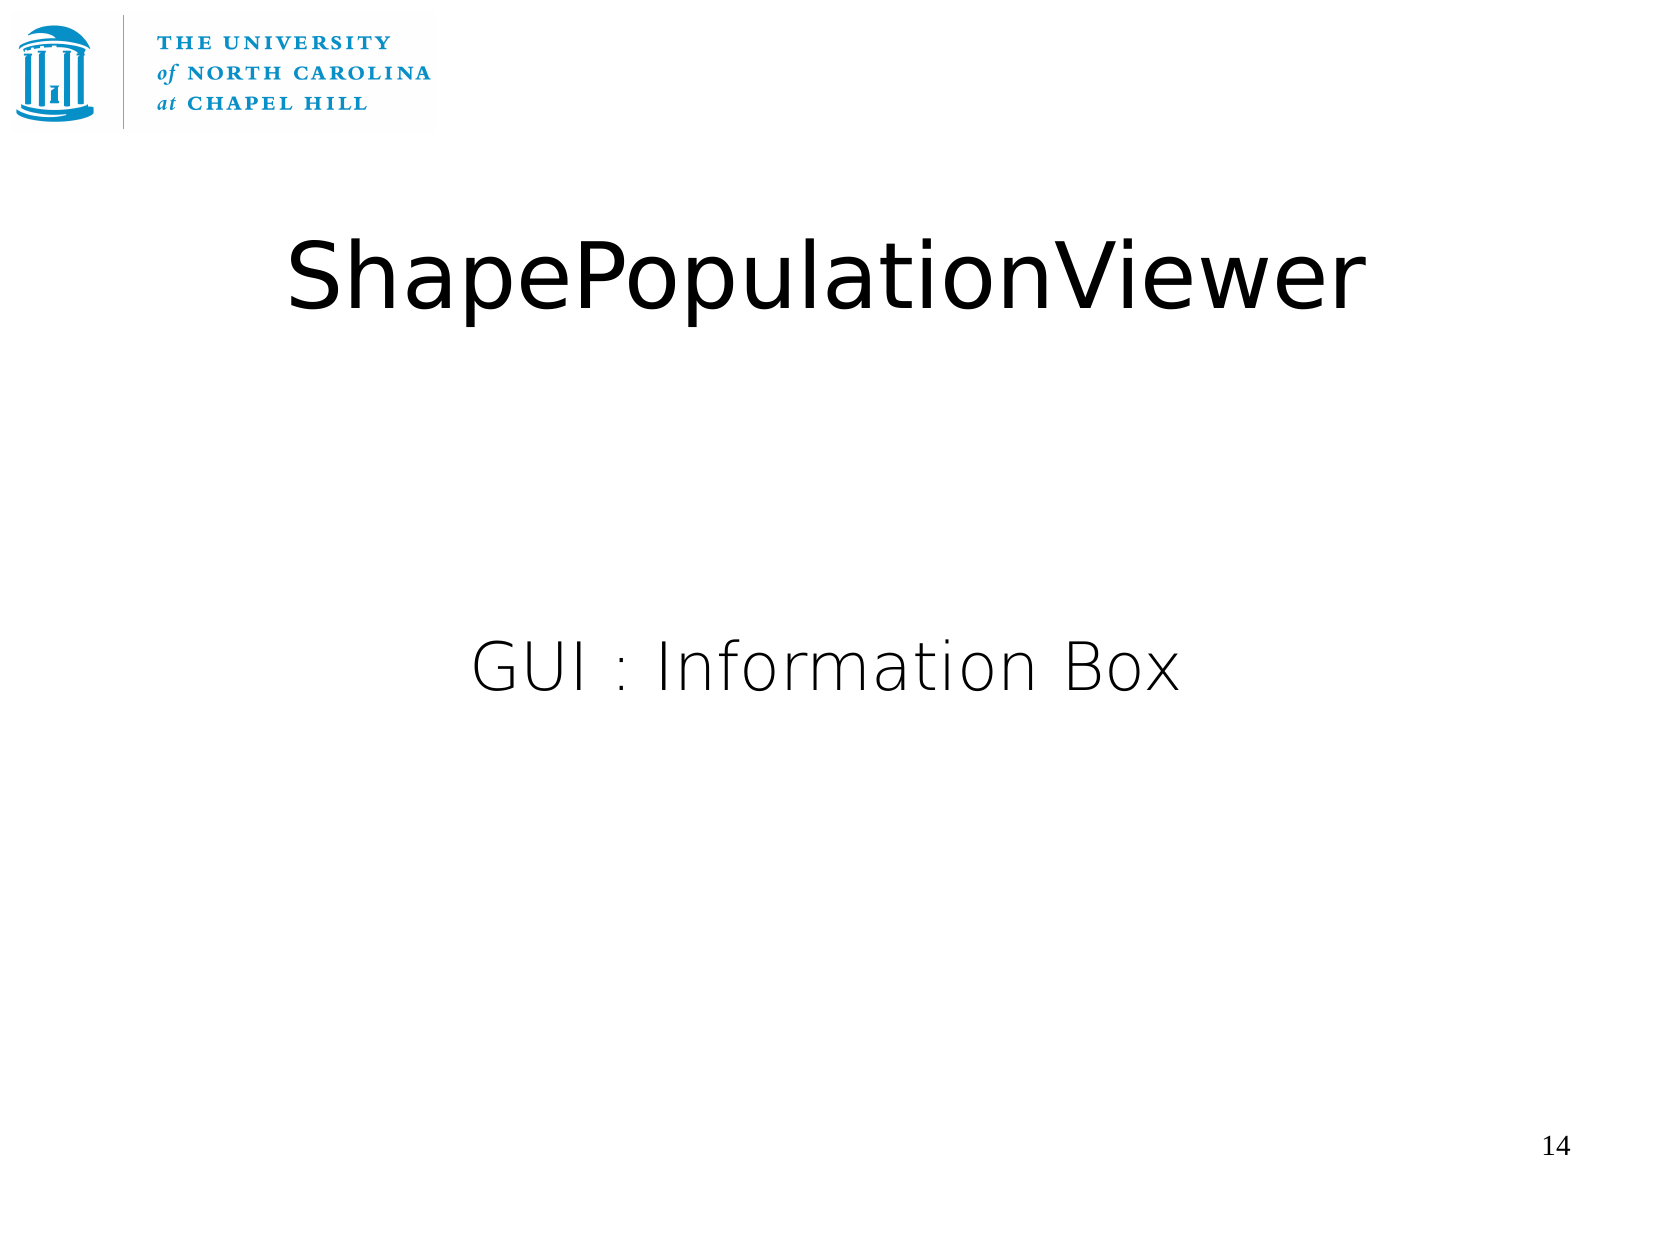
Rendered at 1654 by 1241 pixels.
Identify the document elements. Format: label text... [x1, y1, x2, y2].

subtitle GUI : Information Box [82, 435, 1571, 901]
title ShapePopulationViewer [82, 173, 1571, 381]
picture [11, 12, 436, 132]
